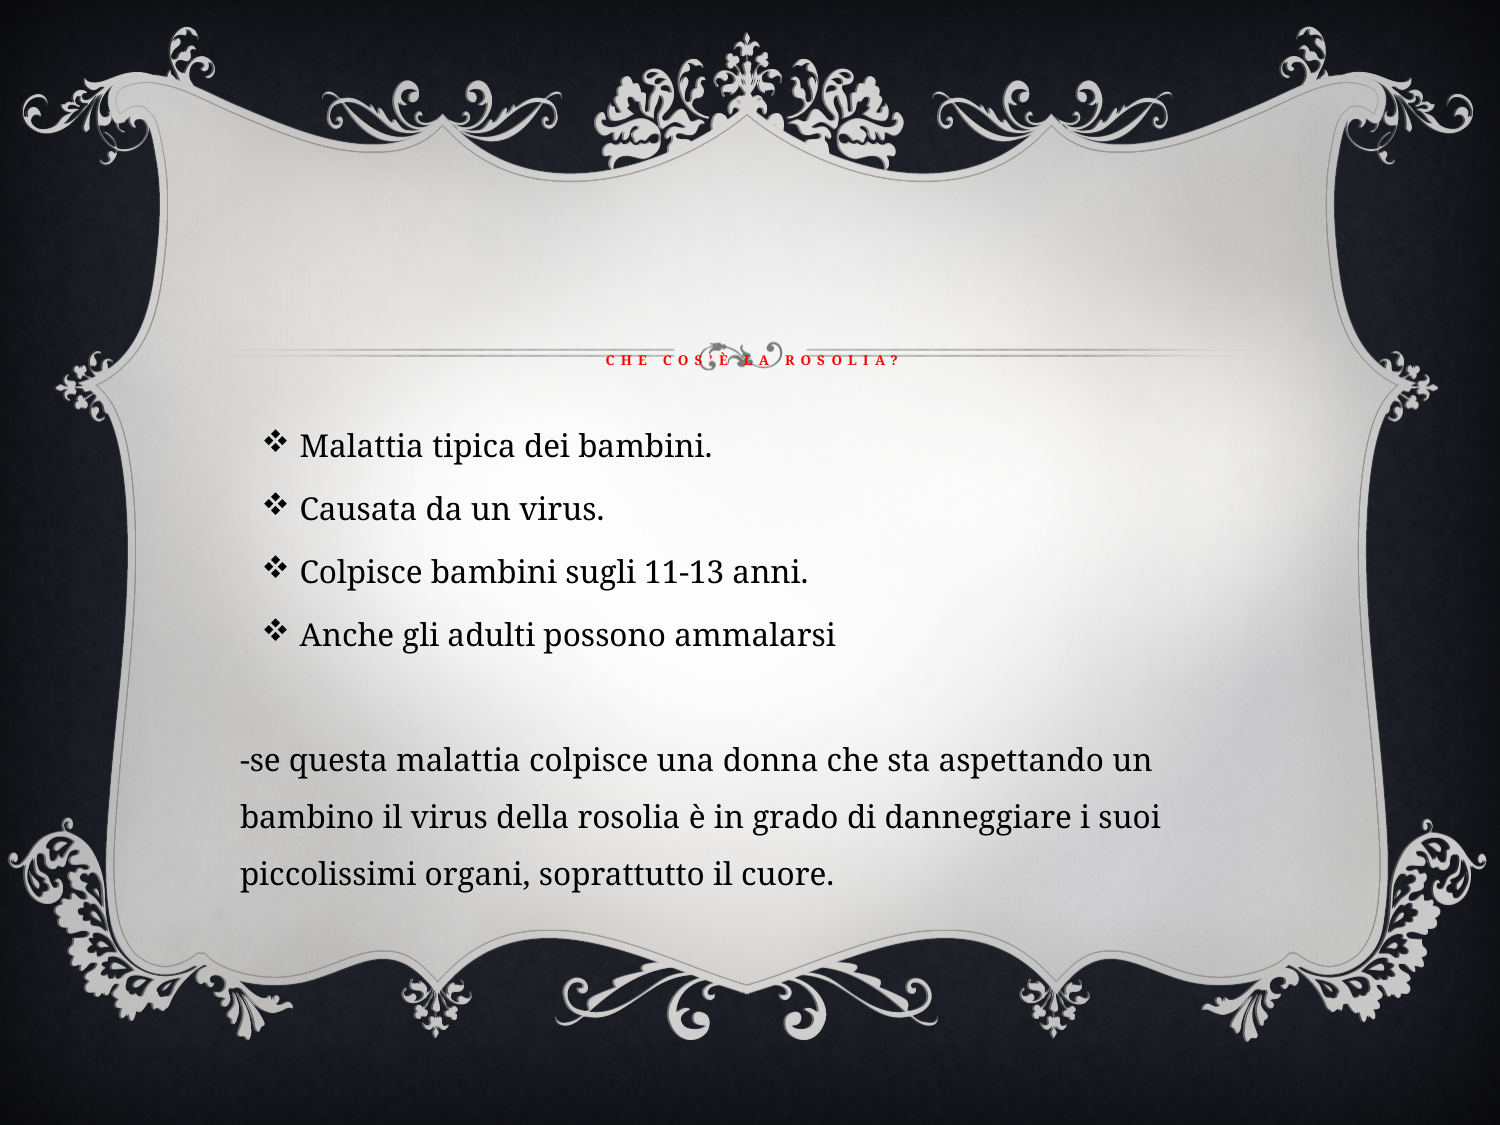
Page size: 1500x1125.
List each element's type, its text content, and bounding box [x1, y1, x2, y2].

title Che cos'è la Rosolia? [230, 278, 1281, 392]
picture [0, 0, 1500, 1125]
list Malattia tipica dei bambini. Causata da un virus. Colpisce bambini sugli 11-13 anni. Anche gli adulti possono ammalarsi -se questa malattia colpisce una donna che sta aspettando un bambino il virus della rosolia è in grado di danneggiare i suoi piccolissimi organi, soprattutto il cuore. [225, 399, 1275, 900]
